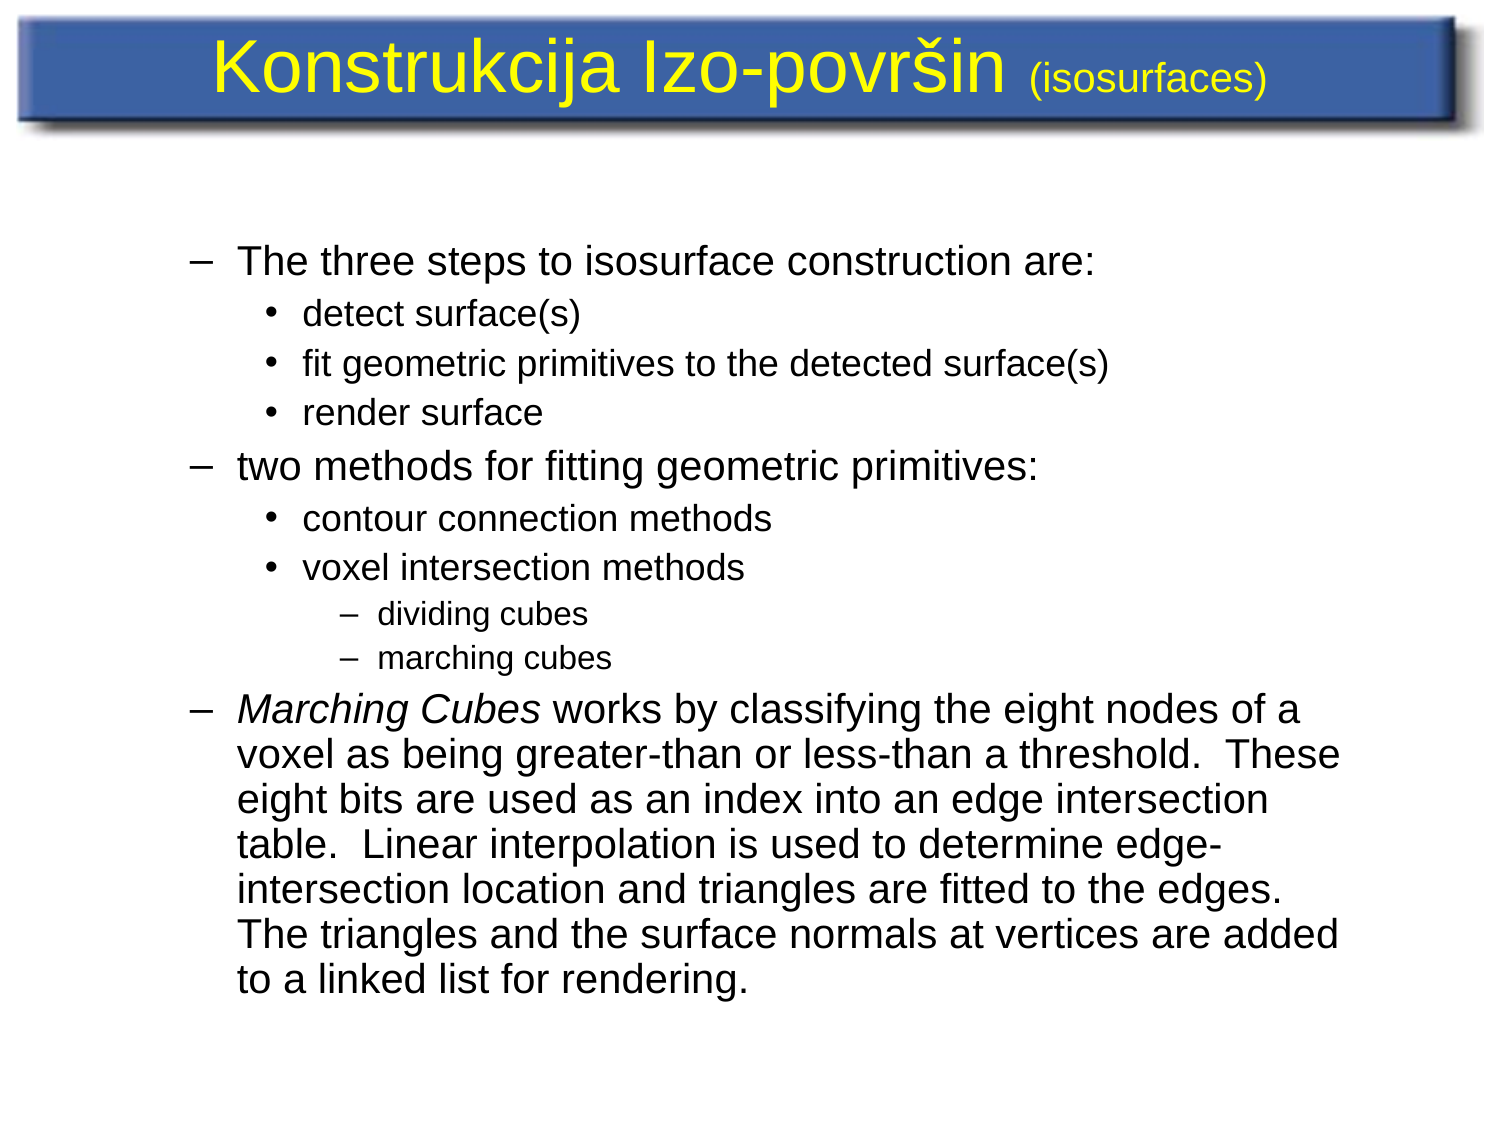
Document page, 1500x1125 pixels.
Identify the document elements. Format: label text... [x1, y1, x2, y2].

title Konstrukcija Izo-površin (isosurfaces) [64, 0, 1415, 126]
list The three steps to isosurface construction are: detect surface(s) fit geometric primitives to the detected surface(s) render surface two methods for fitting geometric primitives: contour connection methods voxel intersection methods dividing cubes marching cubes Marching Cubes works by classifying the eight nodes of a voxel as being greater-than or less-than a threshold. These eight bits are used as an index into an edge intersection table. Linear interpolation is used to determine edge-intersection location and triangles are fitted to the edges. The triangles and the surface normals at vertices are added to a linked list for rendering. [100, 231, 1376, 1066]
picture [16, 13, 1484, 141]
